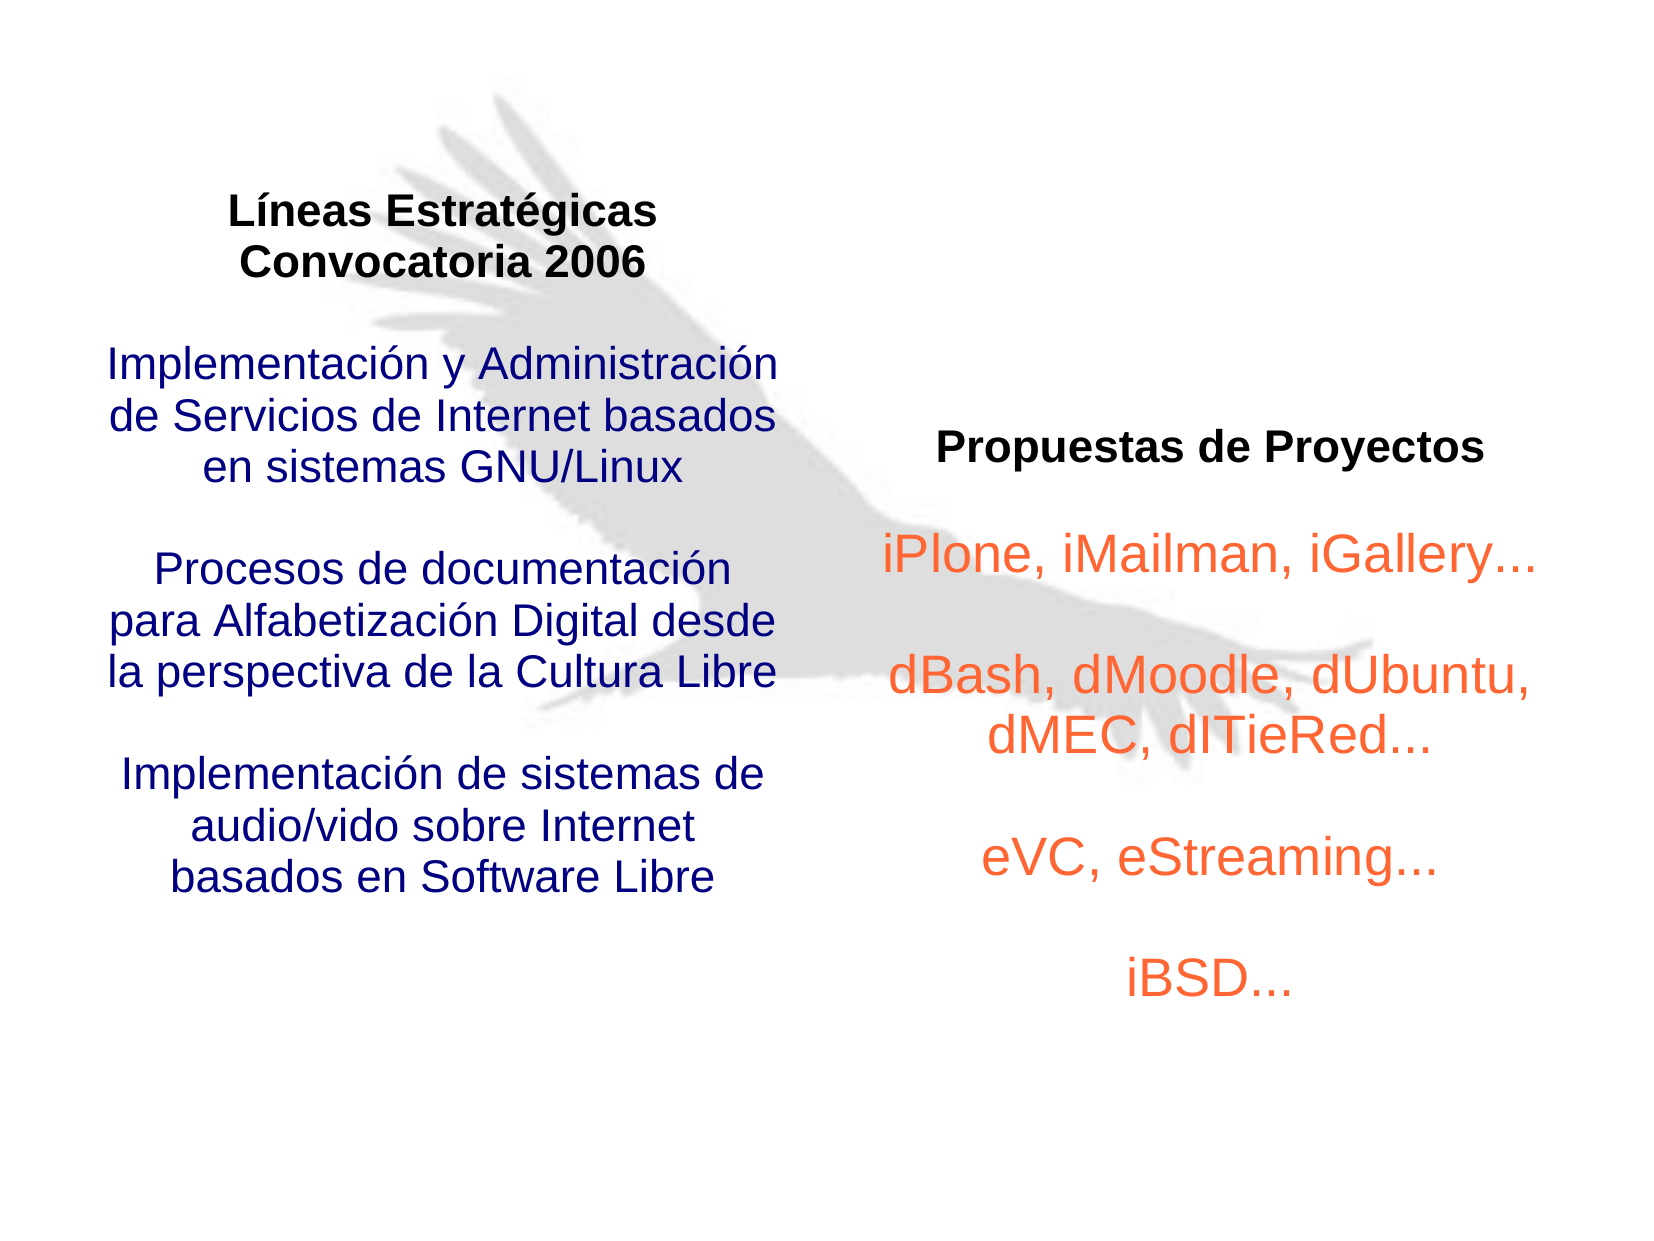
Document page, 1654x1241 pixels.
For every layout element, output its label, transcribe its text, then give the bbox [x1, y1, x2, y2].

text_box Líneas Estratégicas Convocatoria 2006 Implementación y Administración de Servicios de Internet basados en sistemas GNU/Linux Procesos de documentación para Alfabetización Digital desde la perspectiva de la Cultura Libre Implementación de sistemas de audio/vido sobre Internet basados en Software Libre [88, 177, 798, 910]
picture [324, 76, 1388, 800]
text_box Propuestas de Proyectos iPlone, iMailman, iGallery... dBash, dMoodle, dUbuntu, dMEC, dITieRed... eVC, eStreaming... iBSD... [856, 413, 1565, 1067]
